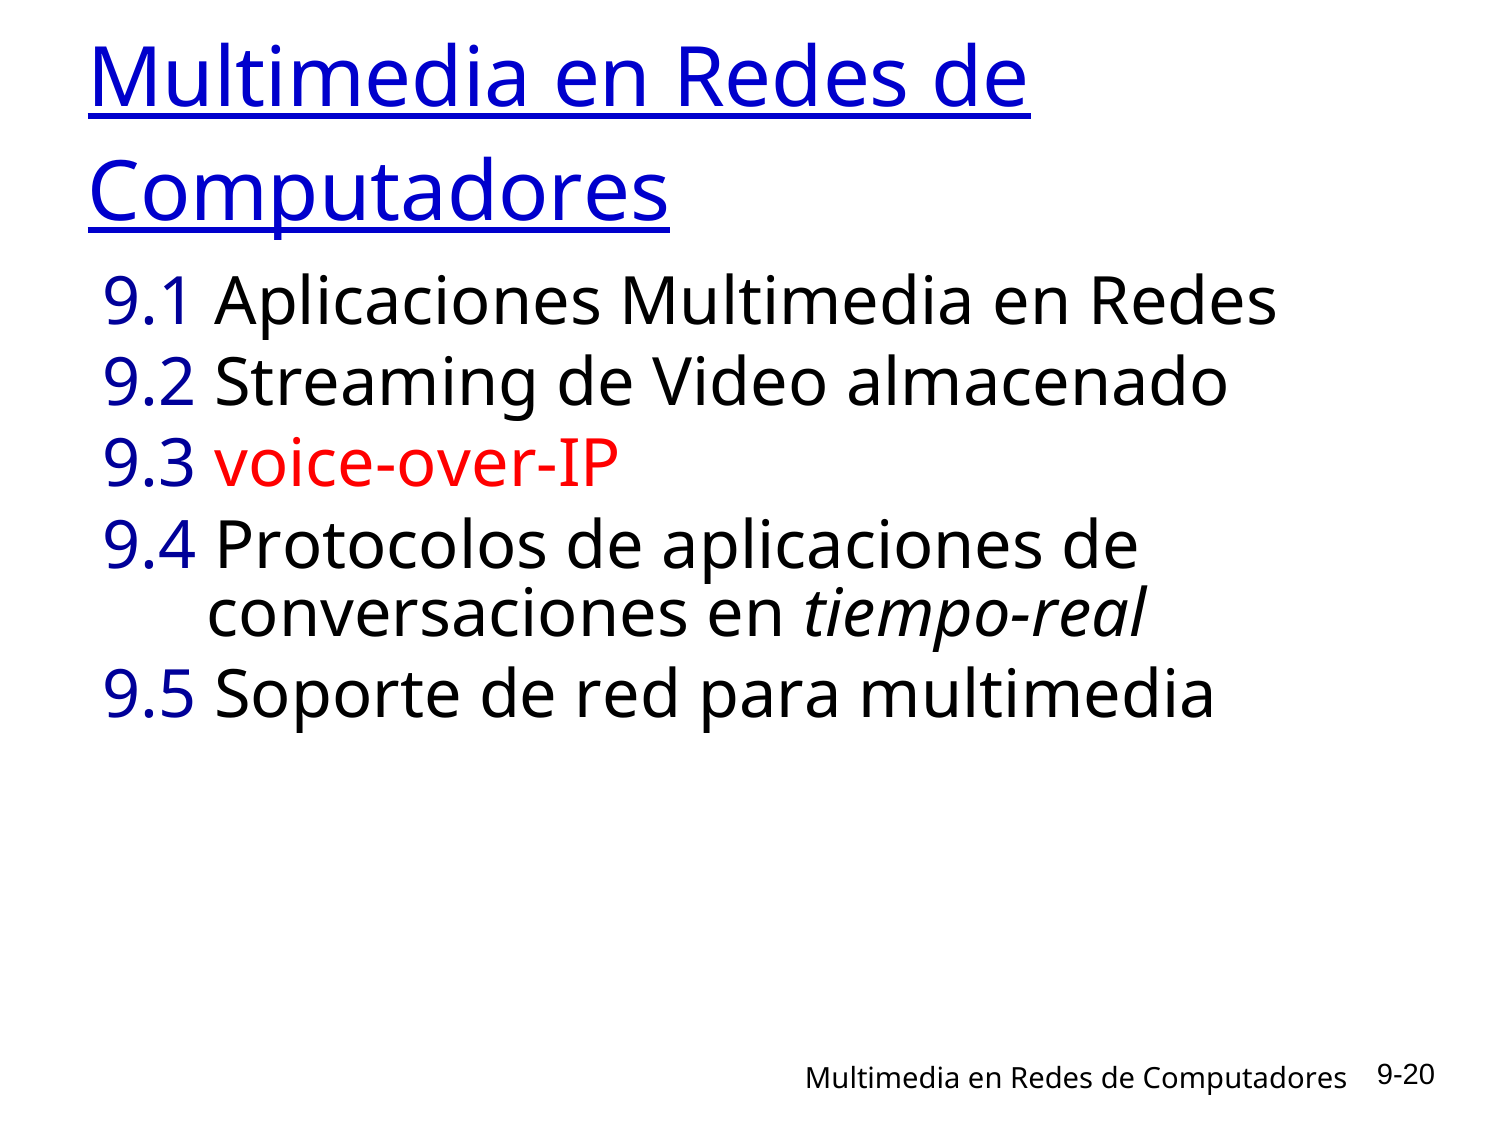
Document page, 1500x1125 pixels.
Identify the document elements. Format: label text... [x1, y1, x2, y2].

title Multimedia en Redes de Computadores [87, 37, 1363, 226]
text_box 9.1 Aplicaciones Multimedia en Redes 9.2 Streaming de Video almacenado 9.3 voice-over-IP 9.4 Protocolos de aplicaciones de conversaciones en tiempo-real 9.5 Soporte de red para multimedia [87, 262, 1361, 1025]
